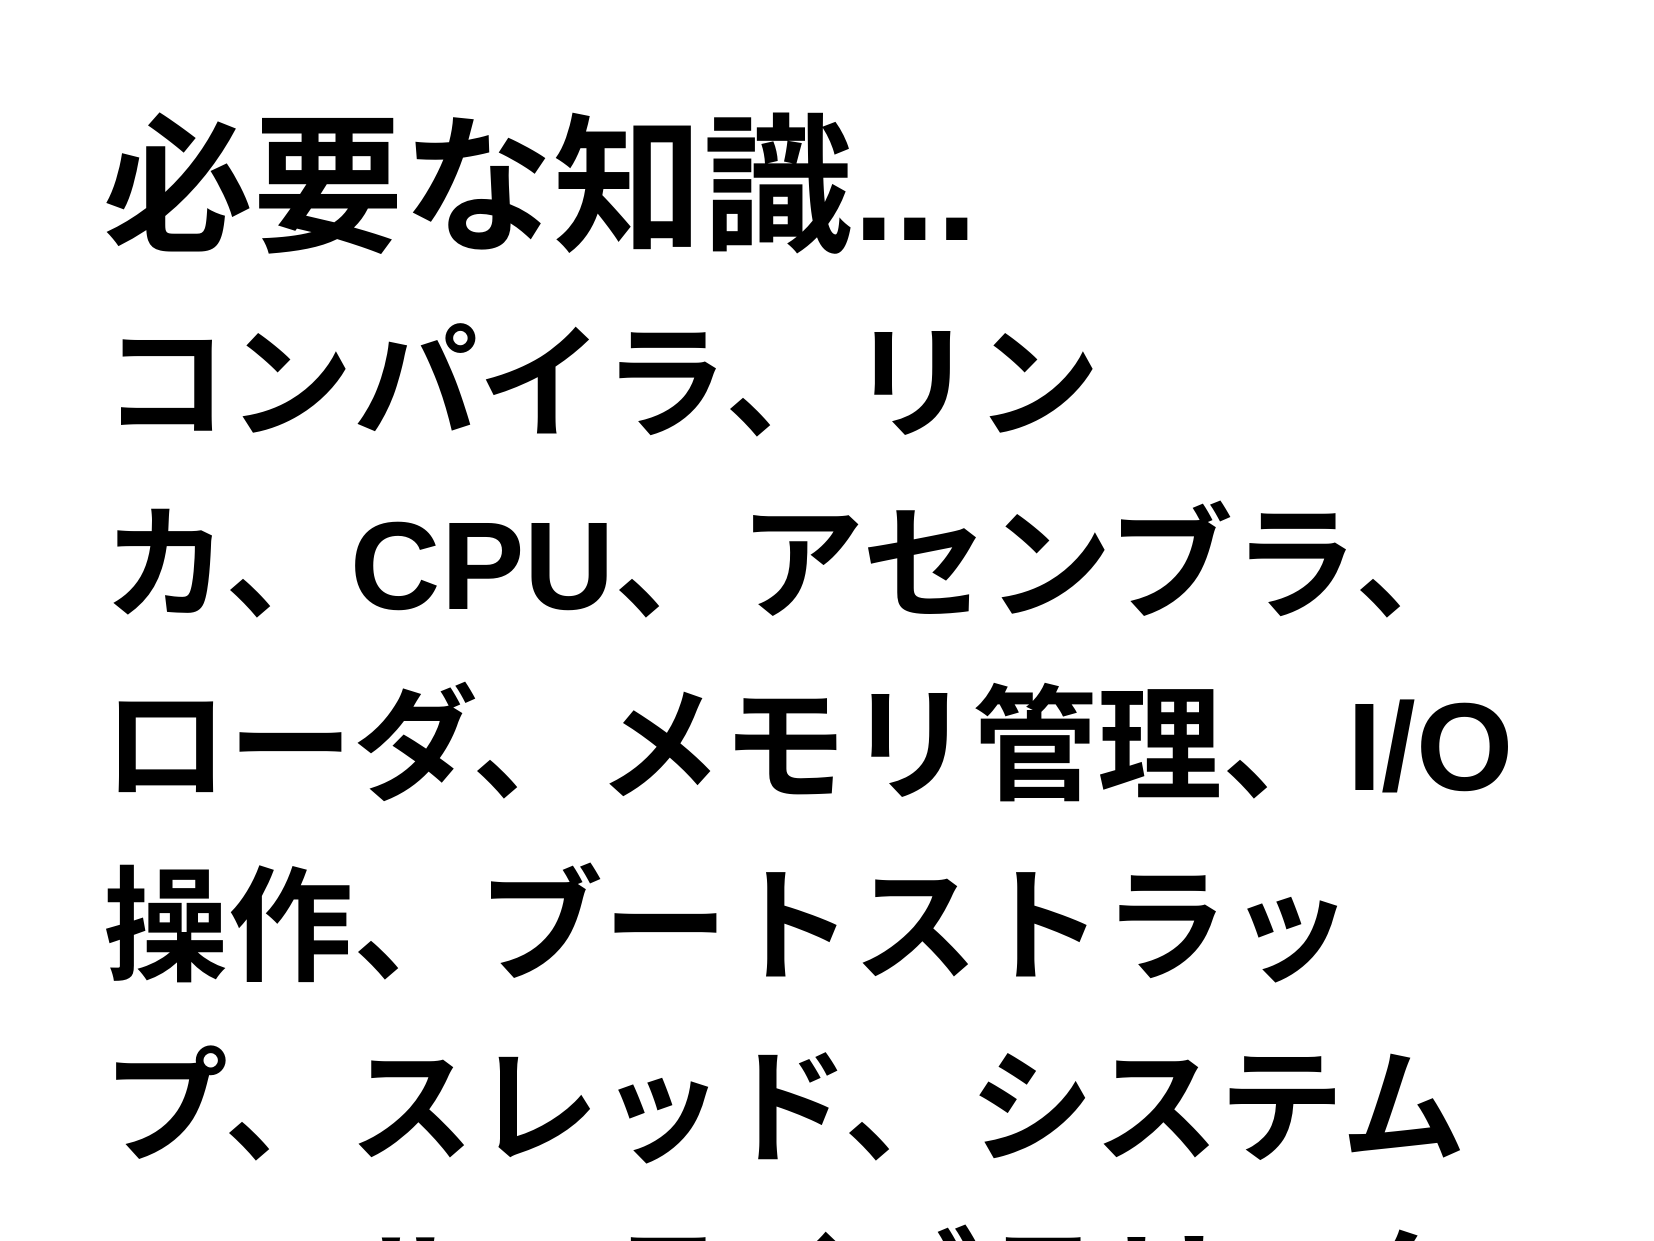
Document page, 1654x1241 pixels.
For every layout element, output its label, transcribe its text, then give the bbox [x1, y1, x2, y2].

text_box コンパイラ、リンカ、CPU、アセンブラ、ローダ、メモリ管理、I/O操作、ブートストラップ、スレッド、システムコール、ライブラリ、クロス開発、割込み、スタック、... [88, 276, 1565, 1115]
text_box 必要な知識... [88, 59, 1029, 242]
